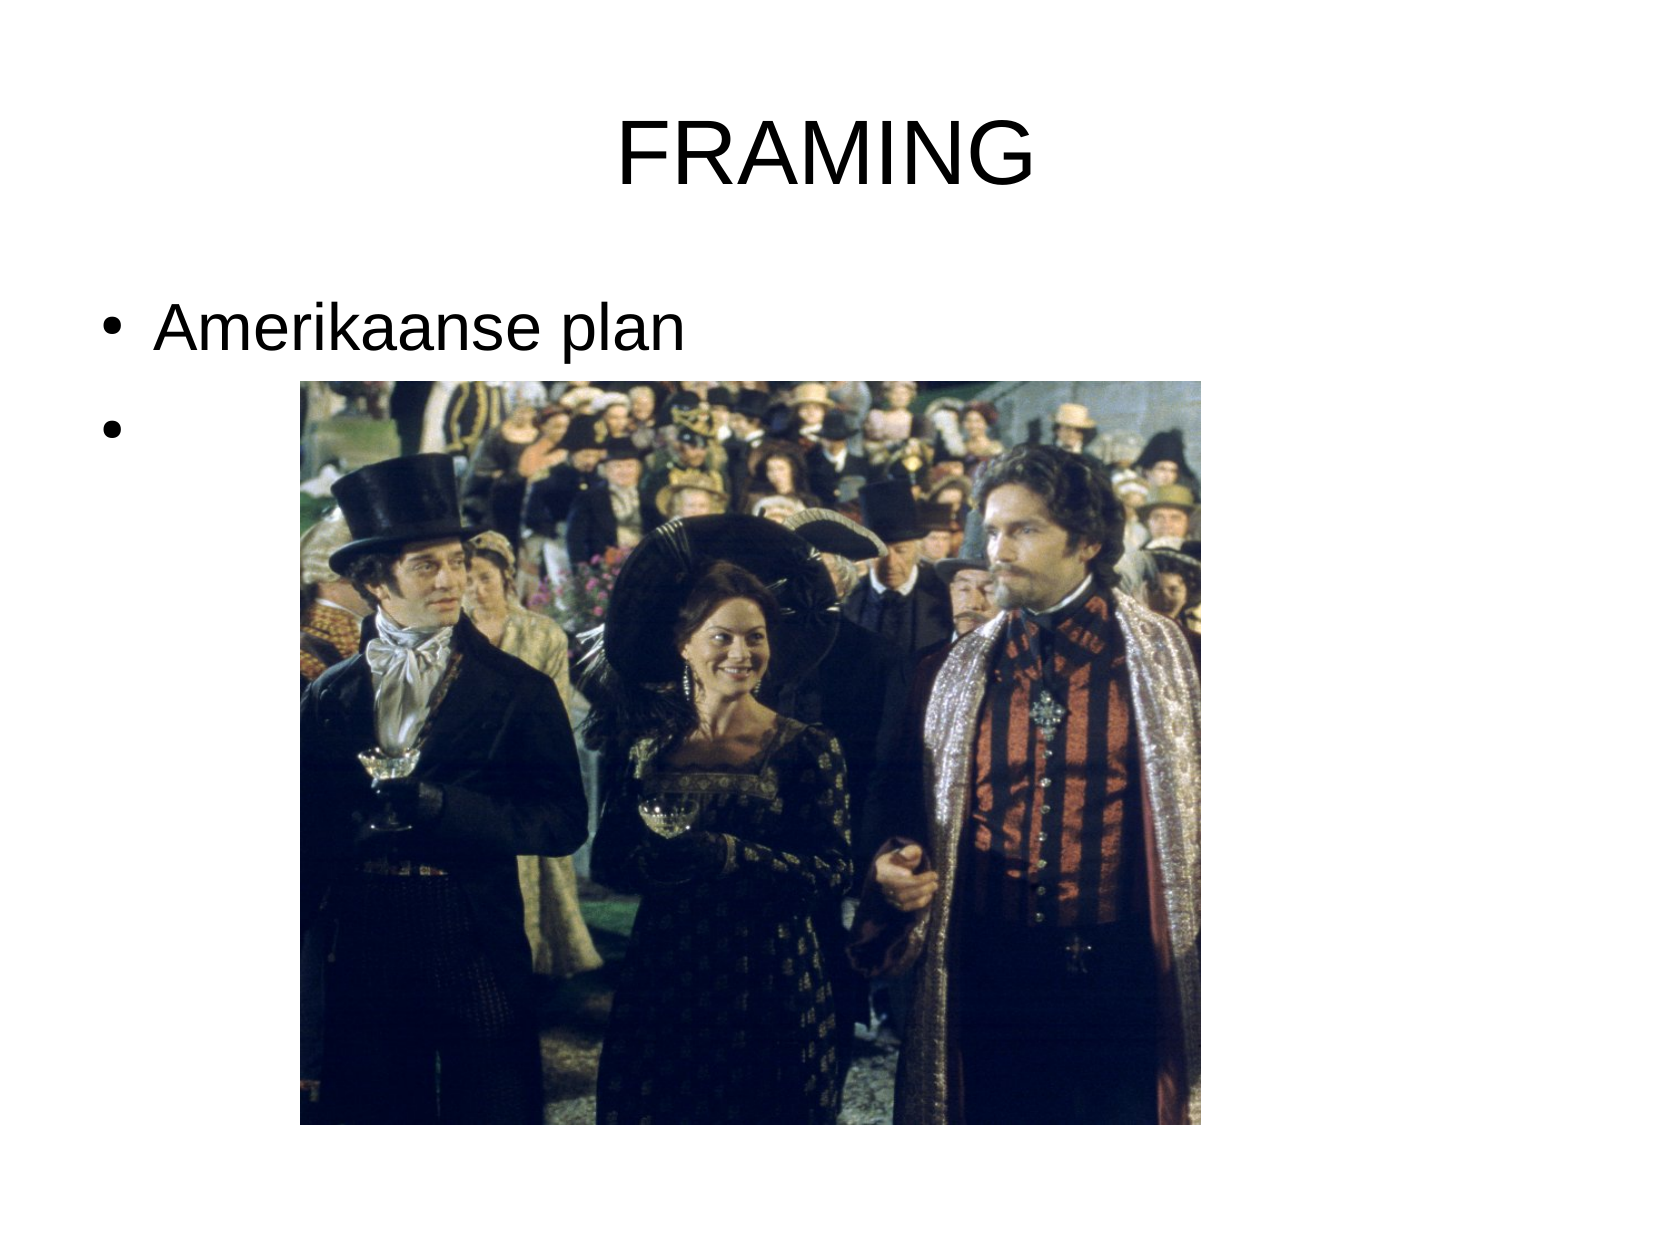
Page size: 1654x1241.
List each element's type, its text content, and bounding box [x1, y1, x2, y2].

picture [300, 381, 1201, 1126]
list Amerikaanse plan [82, 290, 1571, 1109]
title FRAMING [82, 49, 1571, 257]
